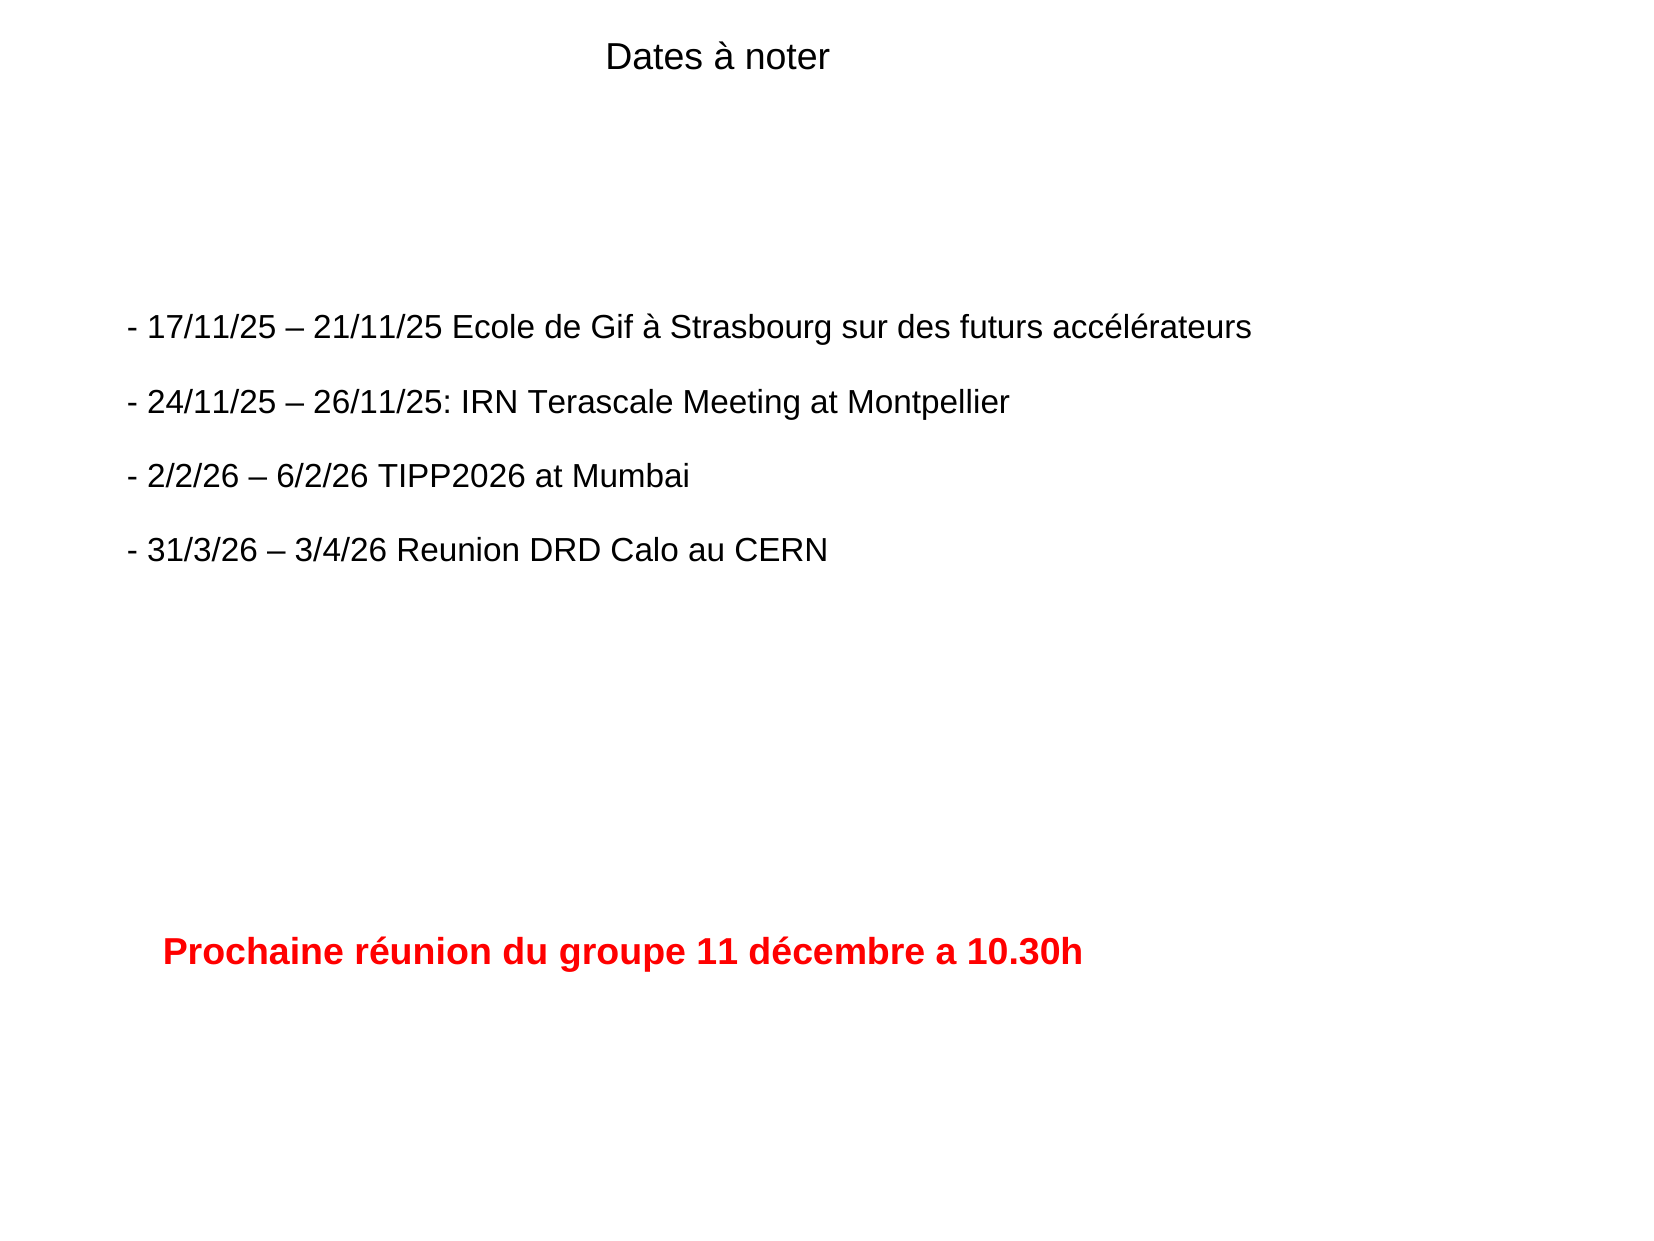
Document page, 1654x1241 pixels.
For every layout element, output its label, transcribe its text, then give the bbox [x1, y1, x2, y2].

text_box Prochaine réunion du groupe 11 décembre a 10.30h [148, 923, 1512, 981]
text_box Dates à noter [590, 25, 846, 76]
text_box - 17/11/25 – 21/11/25 Ecole de Gif à Strasbourg sur des futurs accélérateurs - 24/11/25 – 26/11/25: IRN Terascale Meeting at Montpellier - 2/2/26 – 6/2/26 TIPP2026 at Mumbai - 31/3/26 – 3/4/26 Reunion DRD Calo au CERN [112, 76, 1371, 924]
